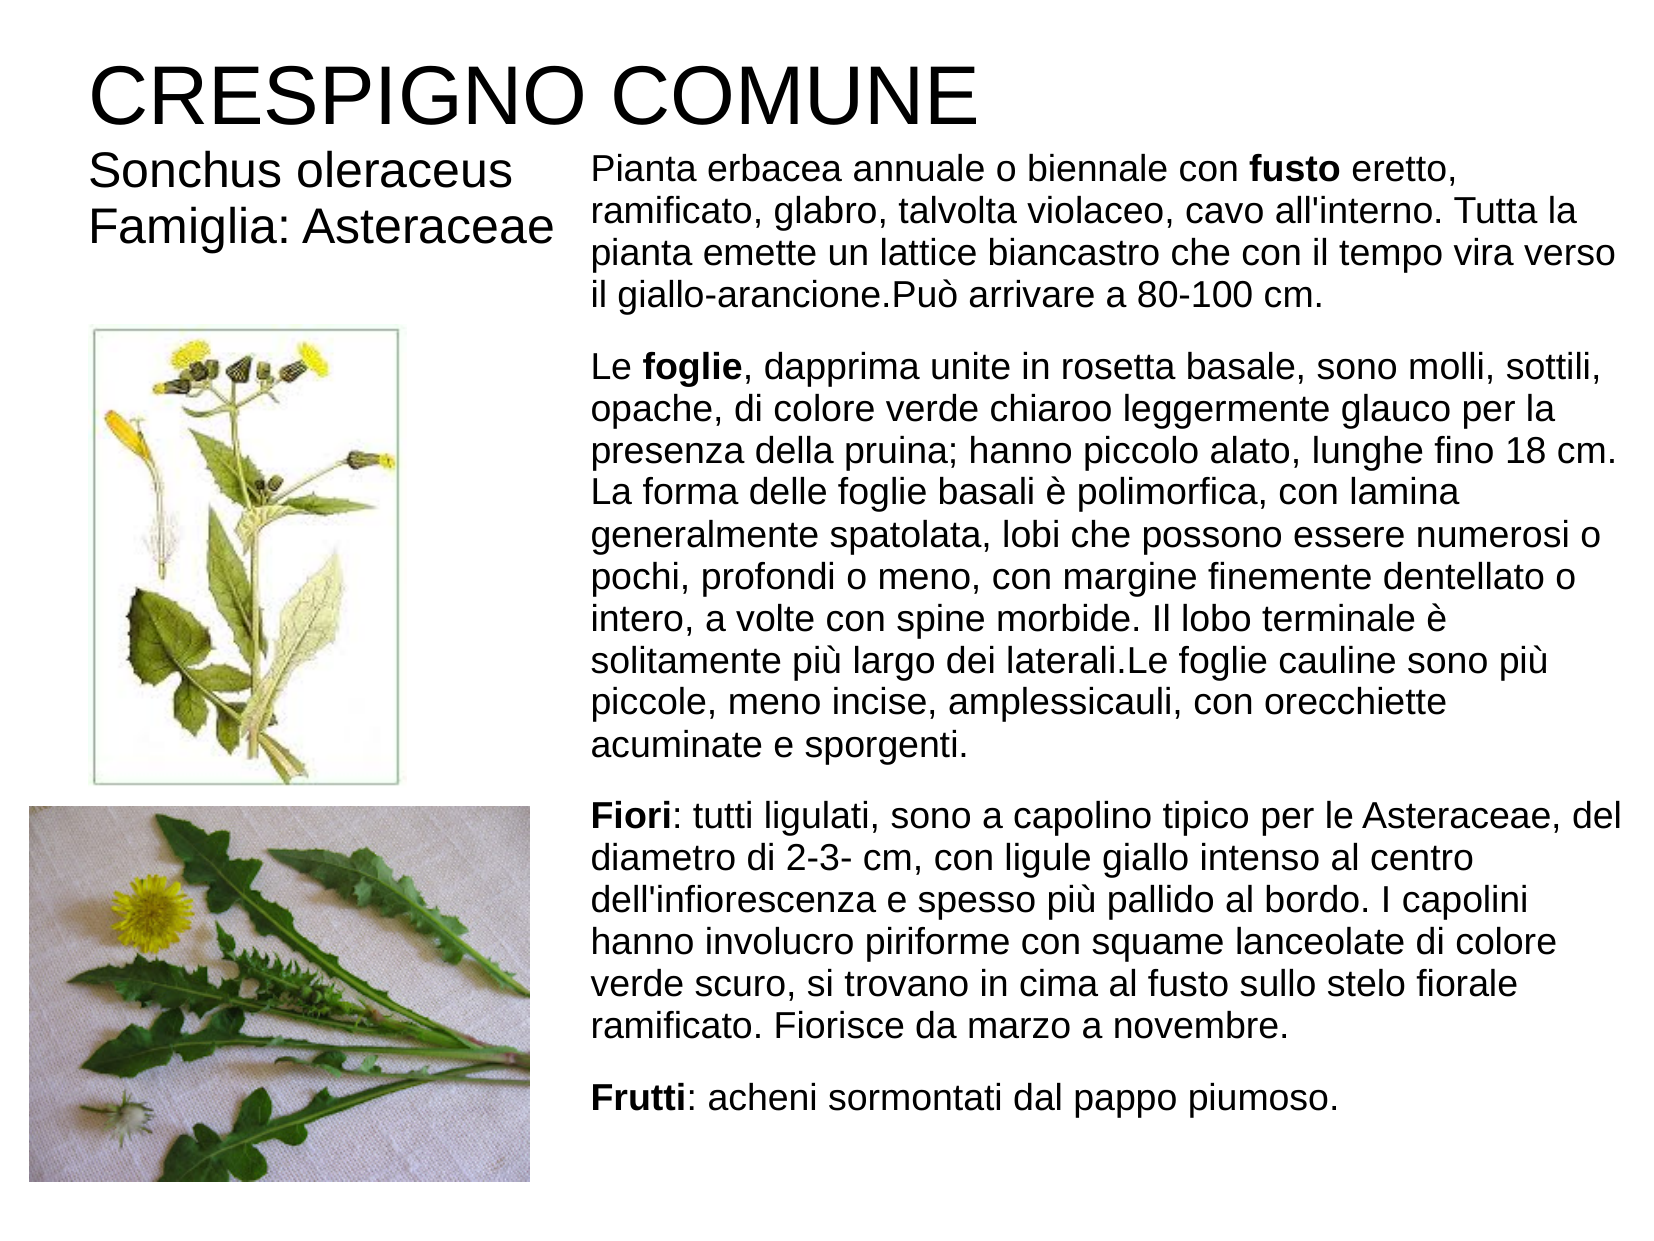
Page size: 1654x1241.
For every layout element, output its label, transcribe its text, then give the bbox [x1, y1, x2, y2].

title CRESPIGNO COMUNE Sonchus oleraceus Famiglia: Asteraceae [88, 49, 1571, 306]
picture [88, 324, 407, 798]
picture [29, 806, 530, 1182]
list Pianta erbacea annuale o biennale con fusto eretto, ramificato, glabro, talvolta violaceo, cavo all'interno. Tutta la pianta emette un lattice biancastro che con il tempo vira verso il giallo-arancione.Può arrivare a 80-100 cm. Le foglie, dapprima unite in rosetta basale, sono molli, sottili, opache, di colore verde chiaroo leggermente glauco per la presenza della pruina; hanno piccolo alato, lunghe fino 18 cm. La forma delle foglie basali è polimorfica, con lamina generalmente spatolata, lobi che possono essere numerosi o pochi, profondi o meno, con margine finemente dentellato o intero, a volte con spine morbide. Il lobo terminale è solitamente più largo dei laterali.Le foglie cauline sono più piccole, meno incise, amplessicauli, con orecchiette acuminate e sporgenti. Fiori: tutti ligulati, sono a capolino tipico per le Asteraceae, del diametro di 2-3- cm, con ligule giallo intenso al centro dell'infiorescenza e spesso più pallido al bordo. I capolini hanno involucro piriforme con squame lanceolate di colore verde scuro, si trovano in cima al fusto sullo stelo fiorale ramificato. Fiorisce da marzo a novembre. Frutti: acheni sormontati dal pappo piumoso. [590, 147, 1625, 1241]
